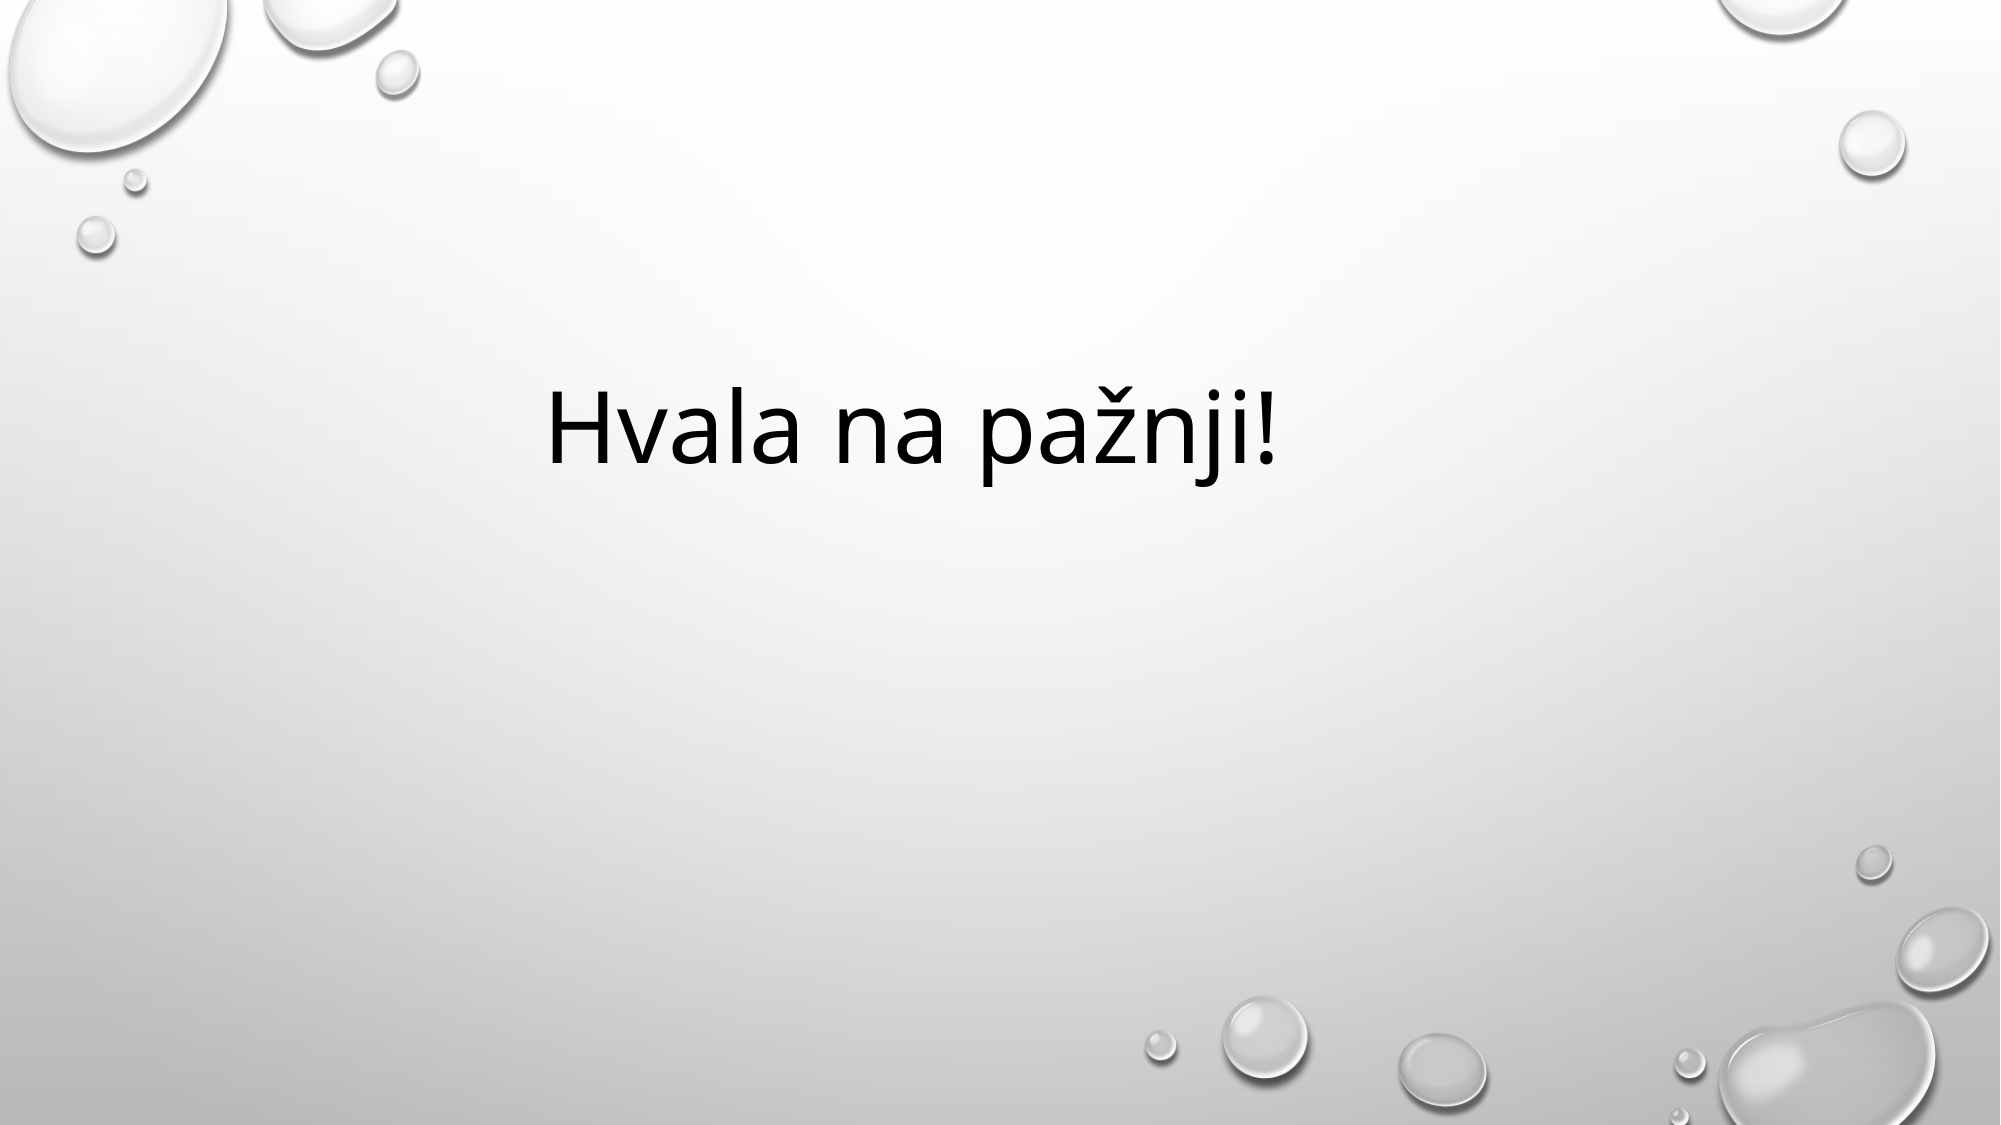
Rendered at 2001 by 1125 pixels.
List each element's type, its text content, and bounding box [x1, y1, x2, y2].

title Hvala na pažnji! [61, 300, 1762, 563]
